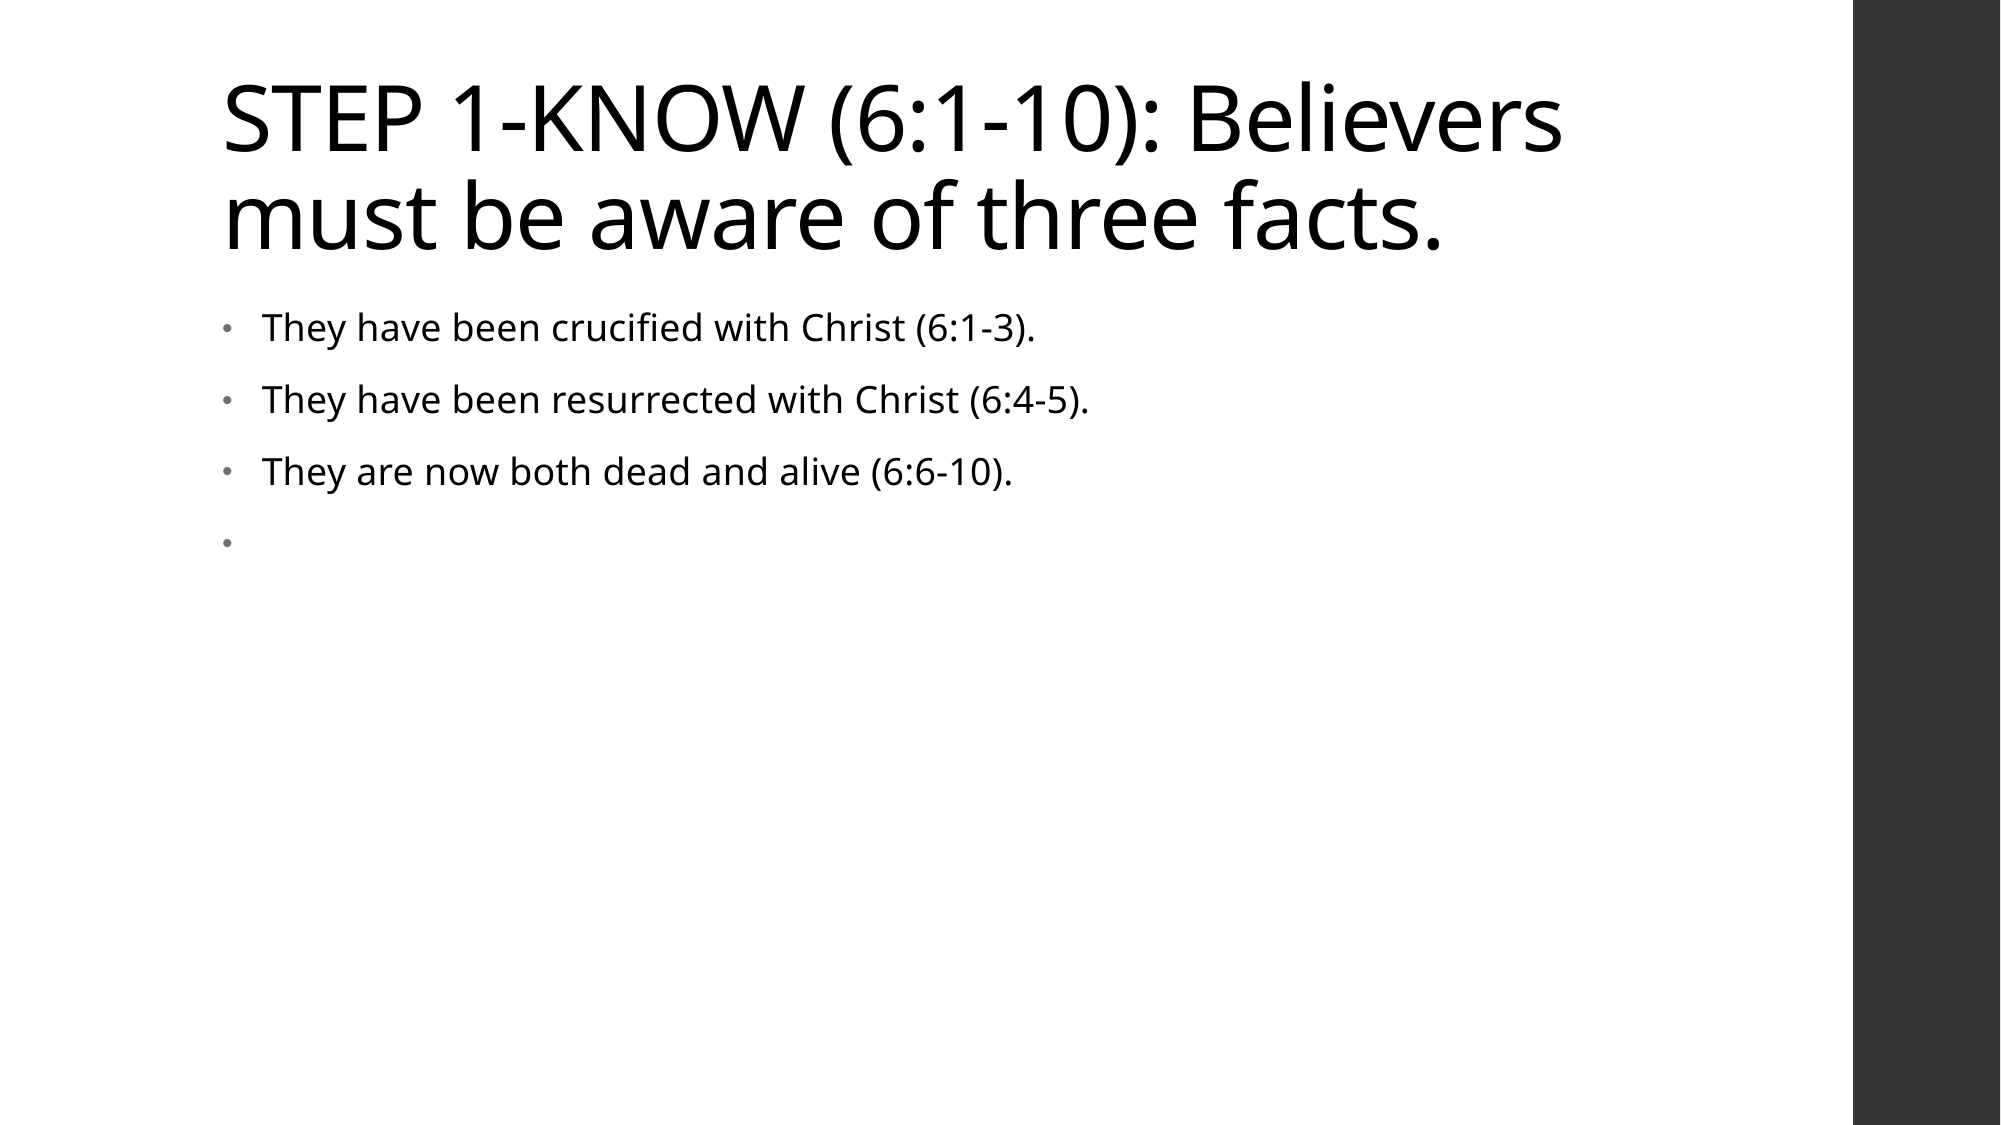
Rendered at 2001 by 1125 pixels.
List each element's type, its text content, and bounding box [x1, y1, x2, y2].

title STEP 1-KNOW (6:1-10): Believers must be aware of three facts. [206, 60, 1797, 278]
list They have been crucified with Christ (6:1-3). They have been resurrected with Christ (6:4-5). They are now both dead and alive (6:6-10). [206, 299, 1617, 1014]
